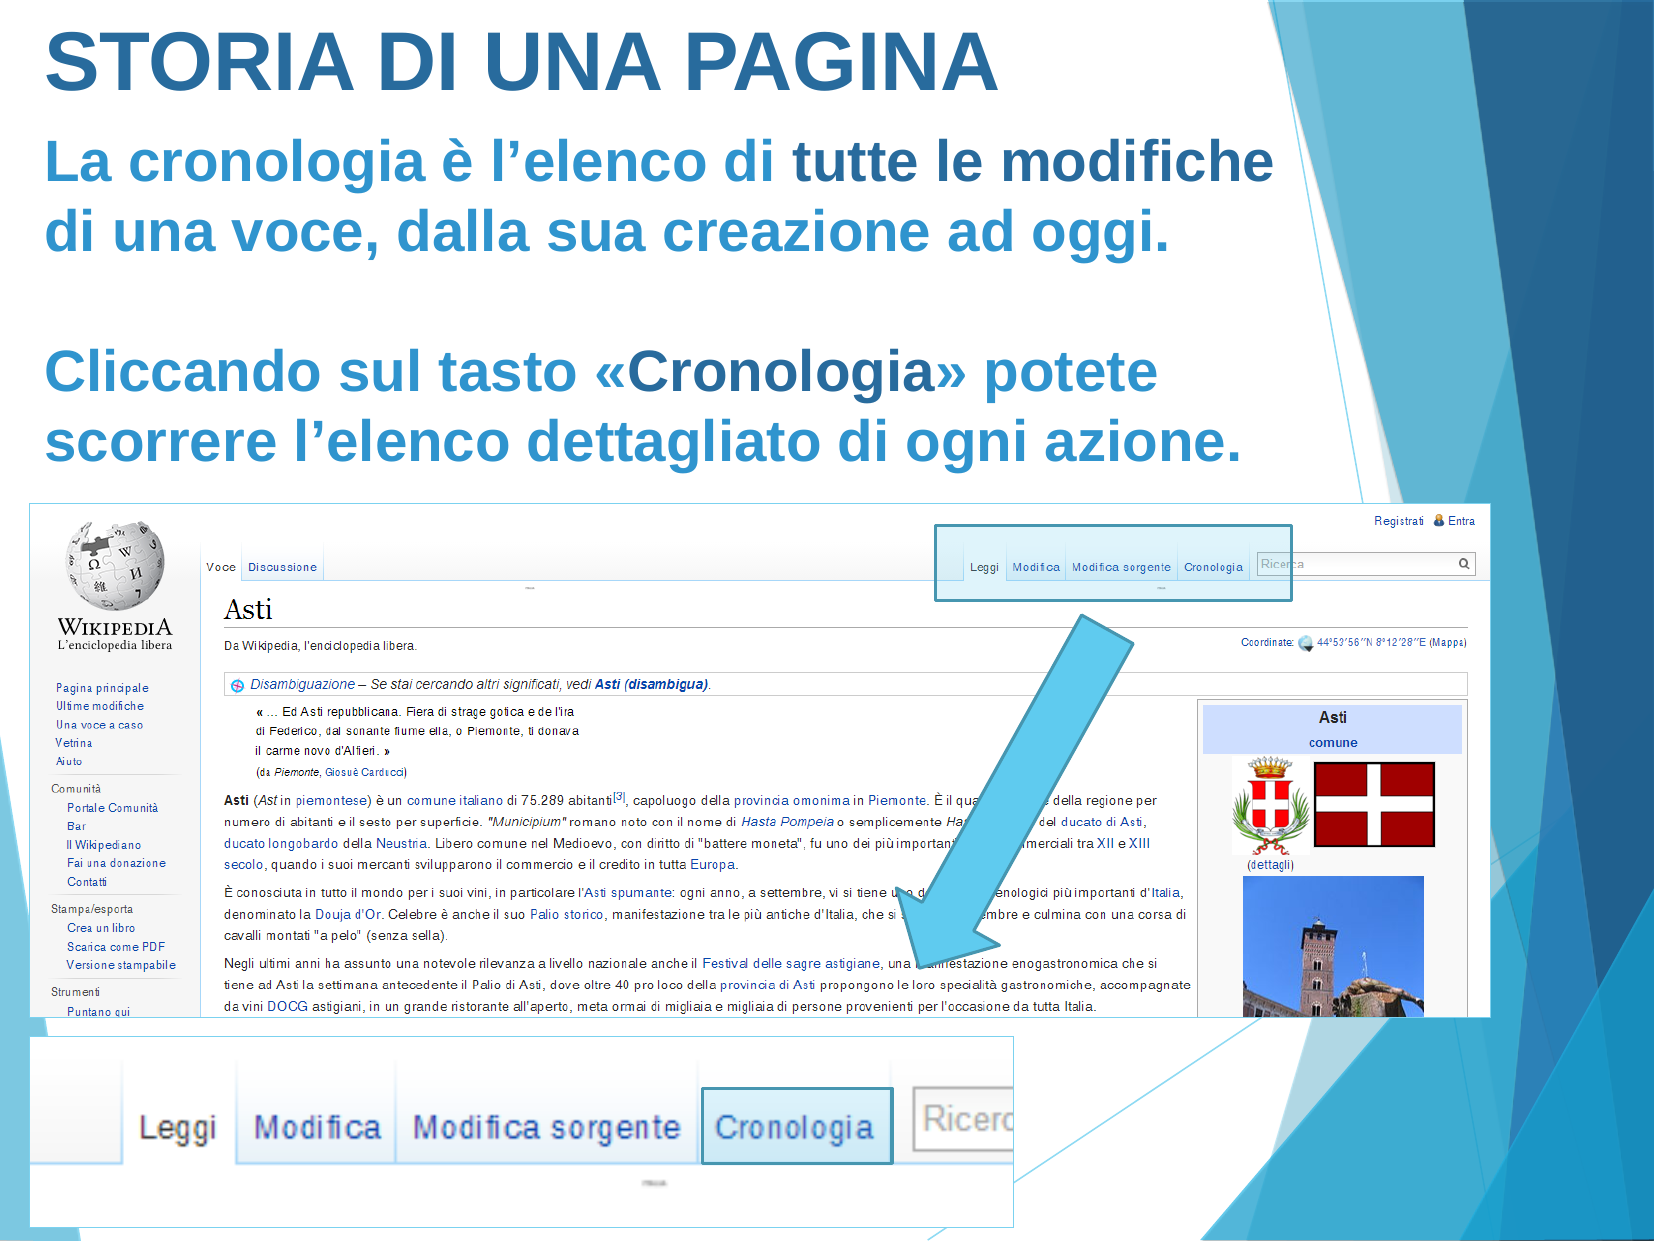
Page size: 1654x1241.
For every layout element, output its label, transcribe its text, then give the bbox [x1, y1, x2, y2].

text_box [702, 1088, 892, 1164]
text_box La cronologia è l’elenco di tutte le modifiche di una voce, dalla sua creazione ad oggi. Cliccando sul tasto «Cronologia» potete scorrere l’elenco dettagliato di ogni azione. [29, 116, 1309, 481]
picture [29, 503, 1491, 1018]
picture [29, 1036, 1014, 1228]
text_box [896, 615, 1134, 969]
text_box STORIA DI UNA PAGINA [29, 0, 1309, 115]
text_box [935, 525, 1292, 601]
